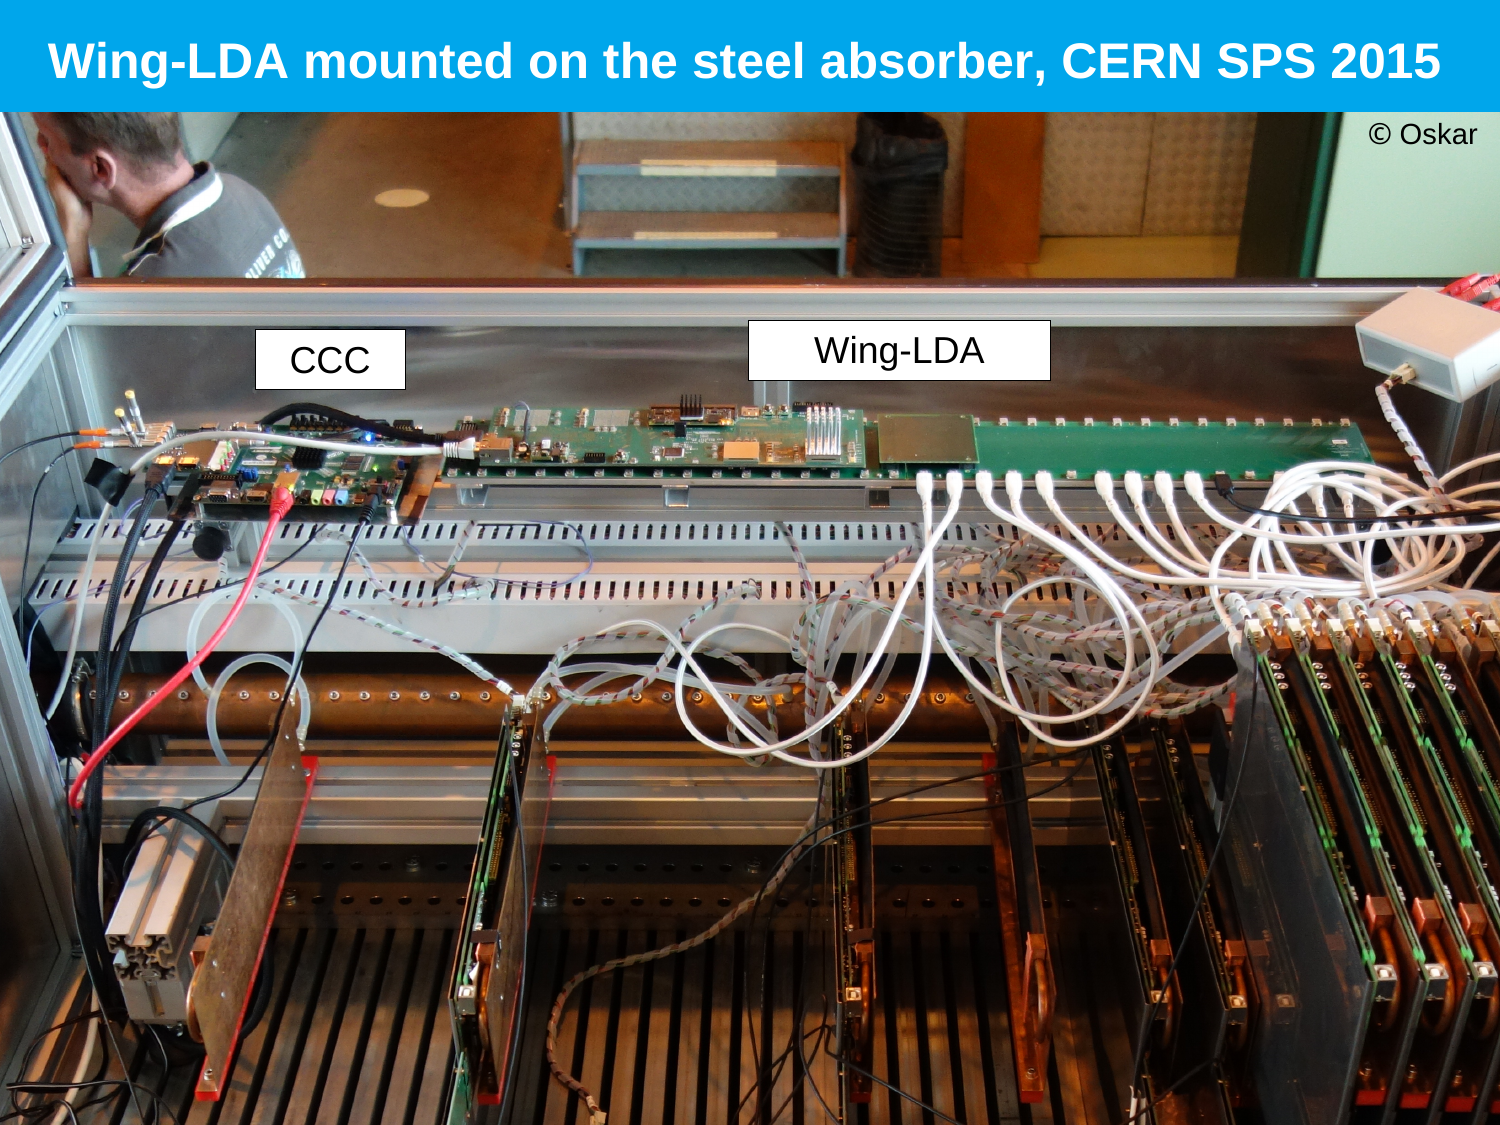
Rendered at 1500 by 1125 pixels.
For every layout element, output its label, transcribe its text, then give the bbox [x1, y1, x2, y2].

picture [0, 113, 1500, 1125]
text_box CCC [255, 329, 406, 390]
title Wing-LDA mounted on the steel absorber, CERN SPS 2015 [47, 16, 1446, 107]
text_box Wing-LDA [748, 320, 1051, 381]
text_box © Oskar [1327, 106, 1500, 163]
